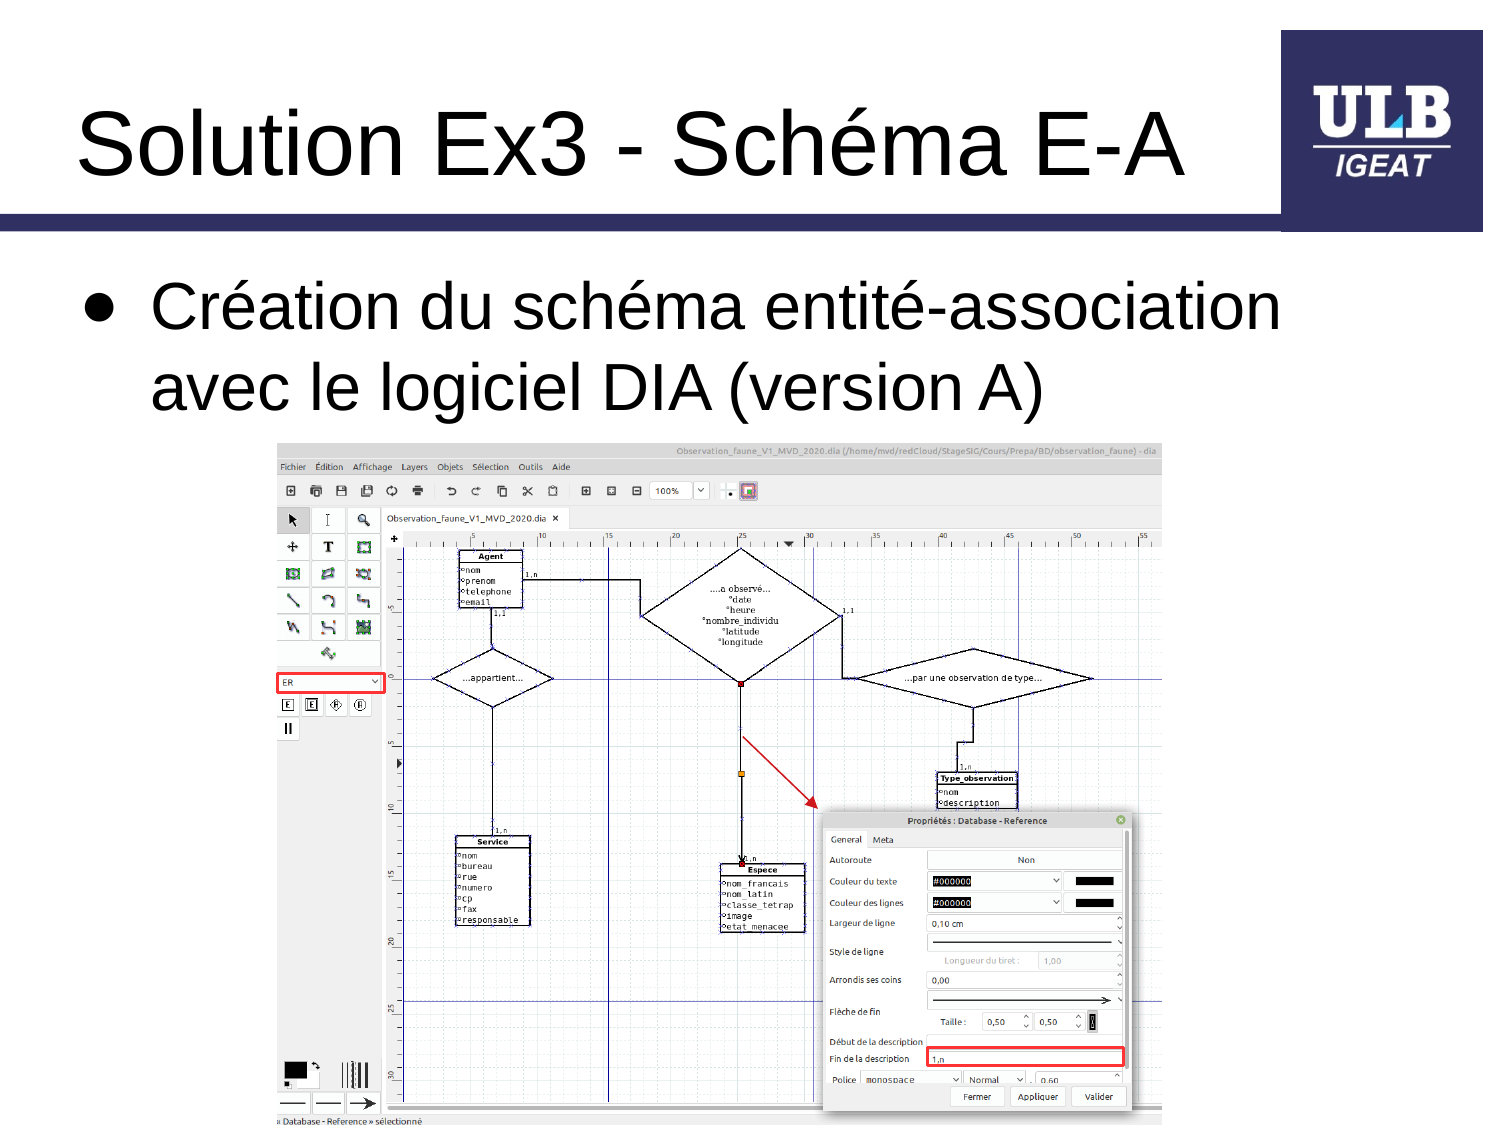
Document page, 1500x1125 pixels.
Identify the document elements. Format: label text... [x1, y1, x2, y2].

picture [277, 443, 1162, 1125]
title Solution Ex3 - Schéma E-A [75, 44, 1425, 233]
picture [279, 675, 383, 691]
list Création du schéma entité-association avec le logiciel DIA (version A) [75, 263, 1425, 916]
picture [1281, 30, 1483, 232]
